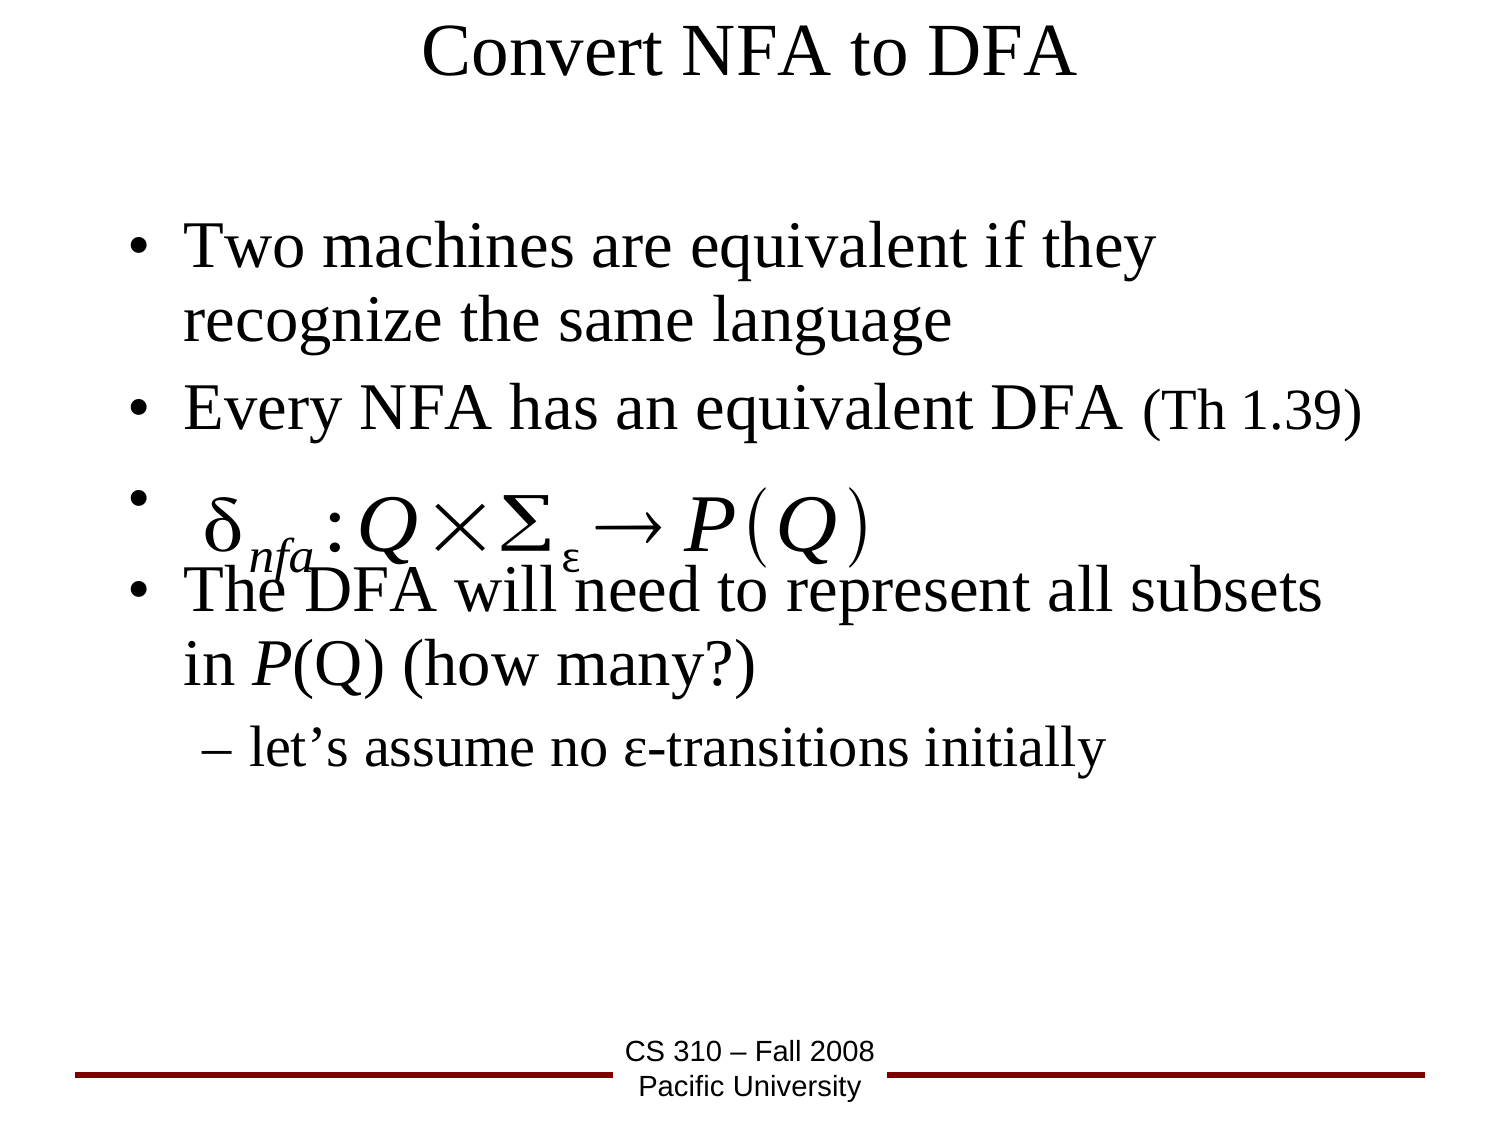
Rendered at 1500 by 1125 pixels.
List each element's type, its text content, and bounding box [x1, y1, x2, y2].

title Convert NFA to DFA [112, 0, 1388, 103]
chart [178, 479, 892, 585]
list Two machines are equivalent if they recognize the same language Every NFA has an equivalent DFA (Th 1.39) The DFA will need to represent all subsets in P(Q) (how many?) let’s assume no ε-transitions initially [112, 200, 1388, 1001]
